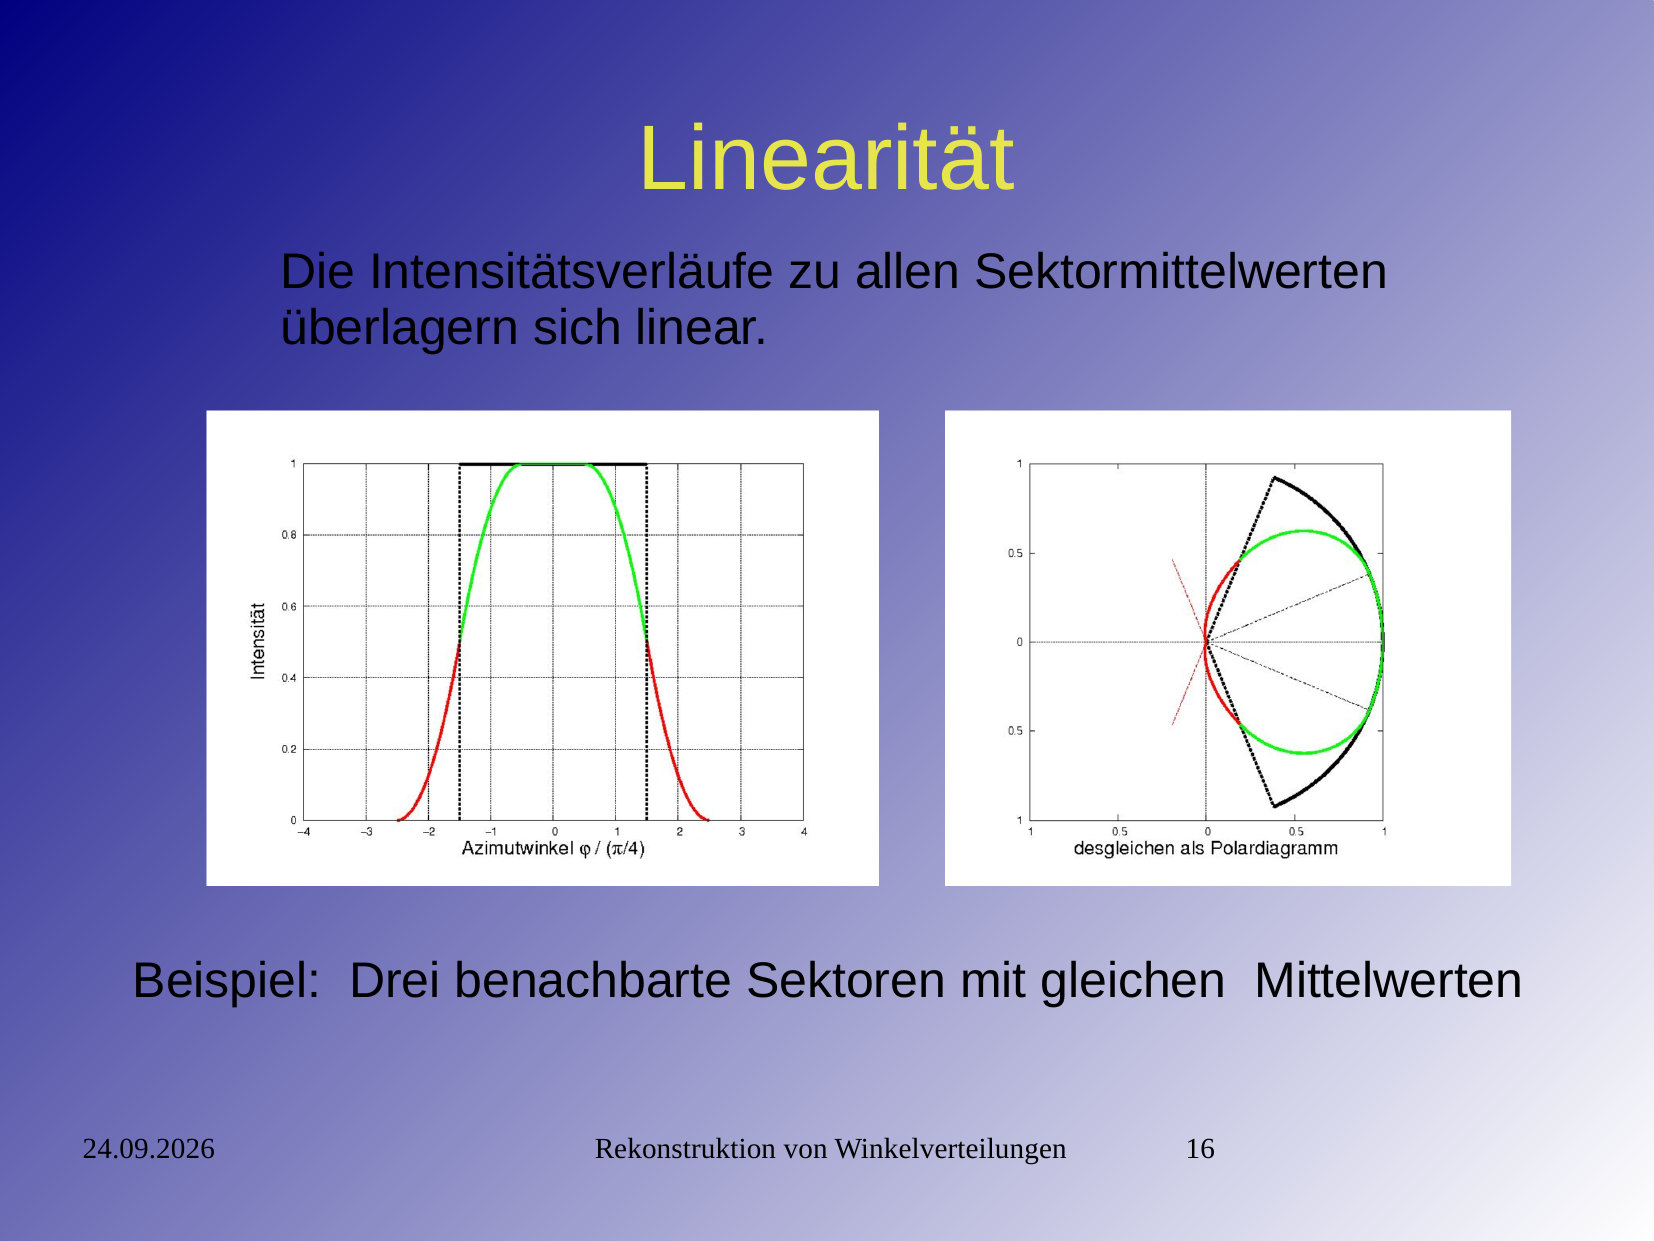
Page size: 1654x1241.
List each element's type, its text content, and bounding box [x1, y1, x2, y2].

text_box 26.06.2021 [82, 1129, 468, 1216]
text_box Die Intensitätsverläufe zu allen Sektormittelwerten überlagern sich linear. [265, 236, 1447, 363]
title Linearität [82, 56, 1571, 250]
text_box Rekonstruktion von Winkelverteilungen [565, 1129, 1090, 1216]
text_box Beispiel: Drei benachbarte Sektoren mit gleichen Mittelwerten [118, 944, 1565, 1016]
picture [206, 411, 879, 886]
picture [944, 410, 1512, 886]
text_box <Nummer> [1185, 1129, 1571, 1216]
